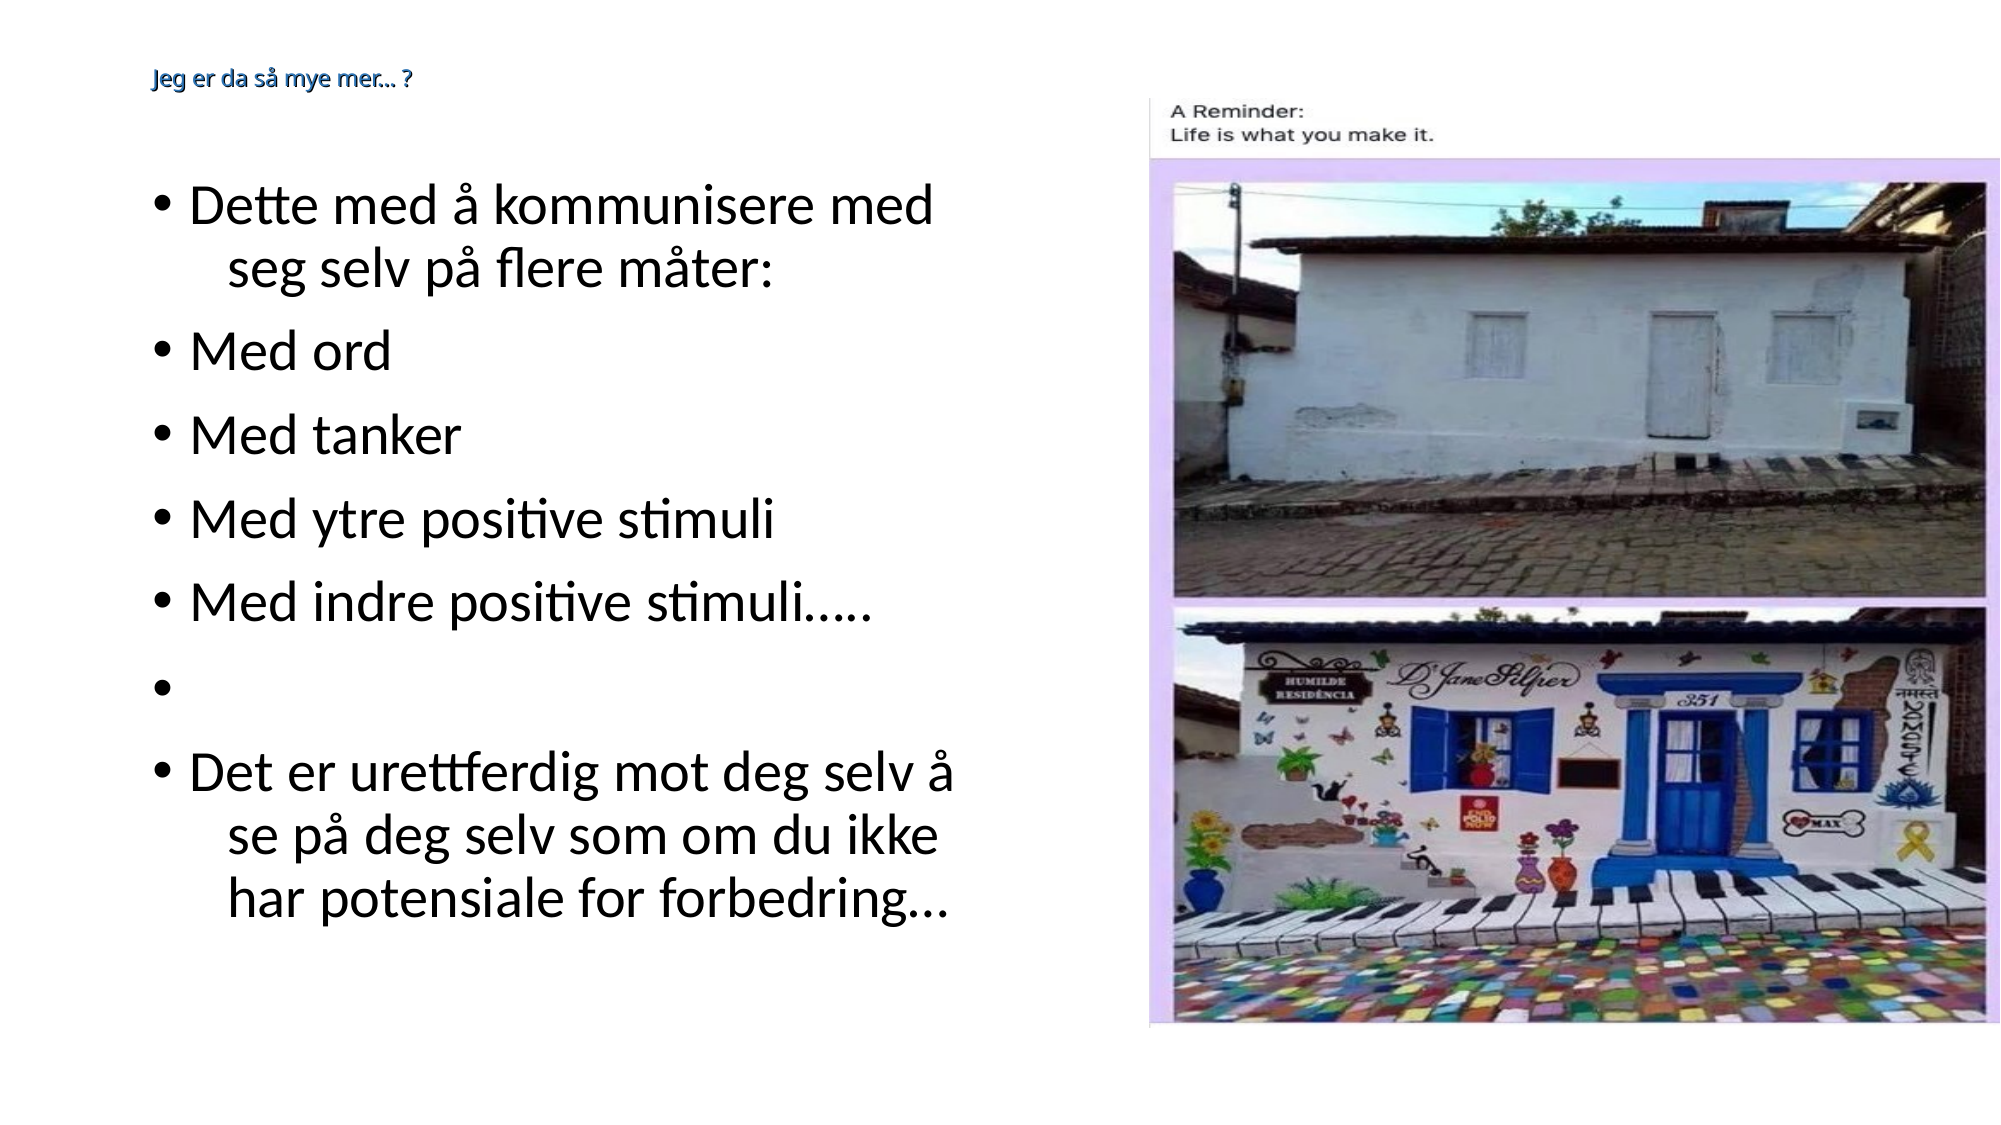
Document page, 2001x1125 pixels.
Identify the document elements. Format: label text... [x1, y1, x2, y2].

list Dette med å kommunisere med seg selv på flere måter: Med ord Med tanker Med ytre positive stimuli Med indre positive stimuli….. Det er urettferdig mot deg selv å se på deg selv som om du ikke har potensiale for forbedring… [137, 166, 988, 1014]
picture [1149, 98, 2000, 1028]
title Jeg er da så mye mer… ? [137, 58, 1863, 99]
